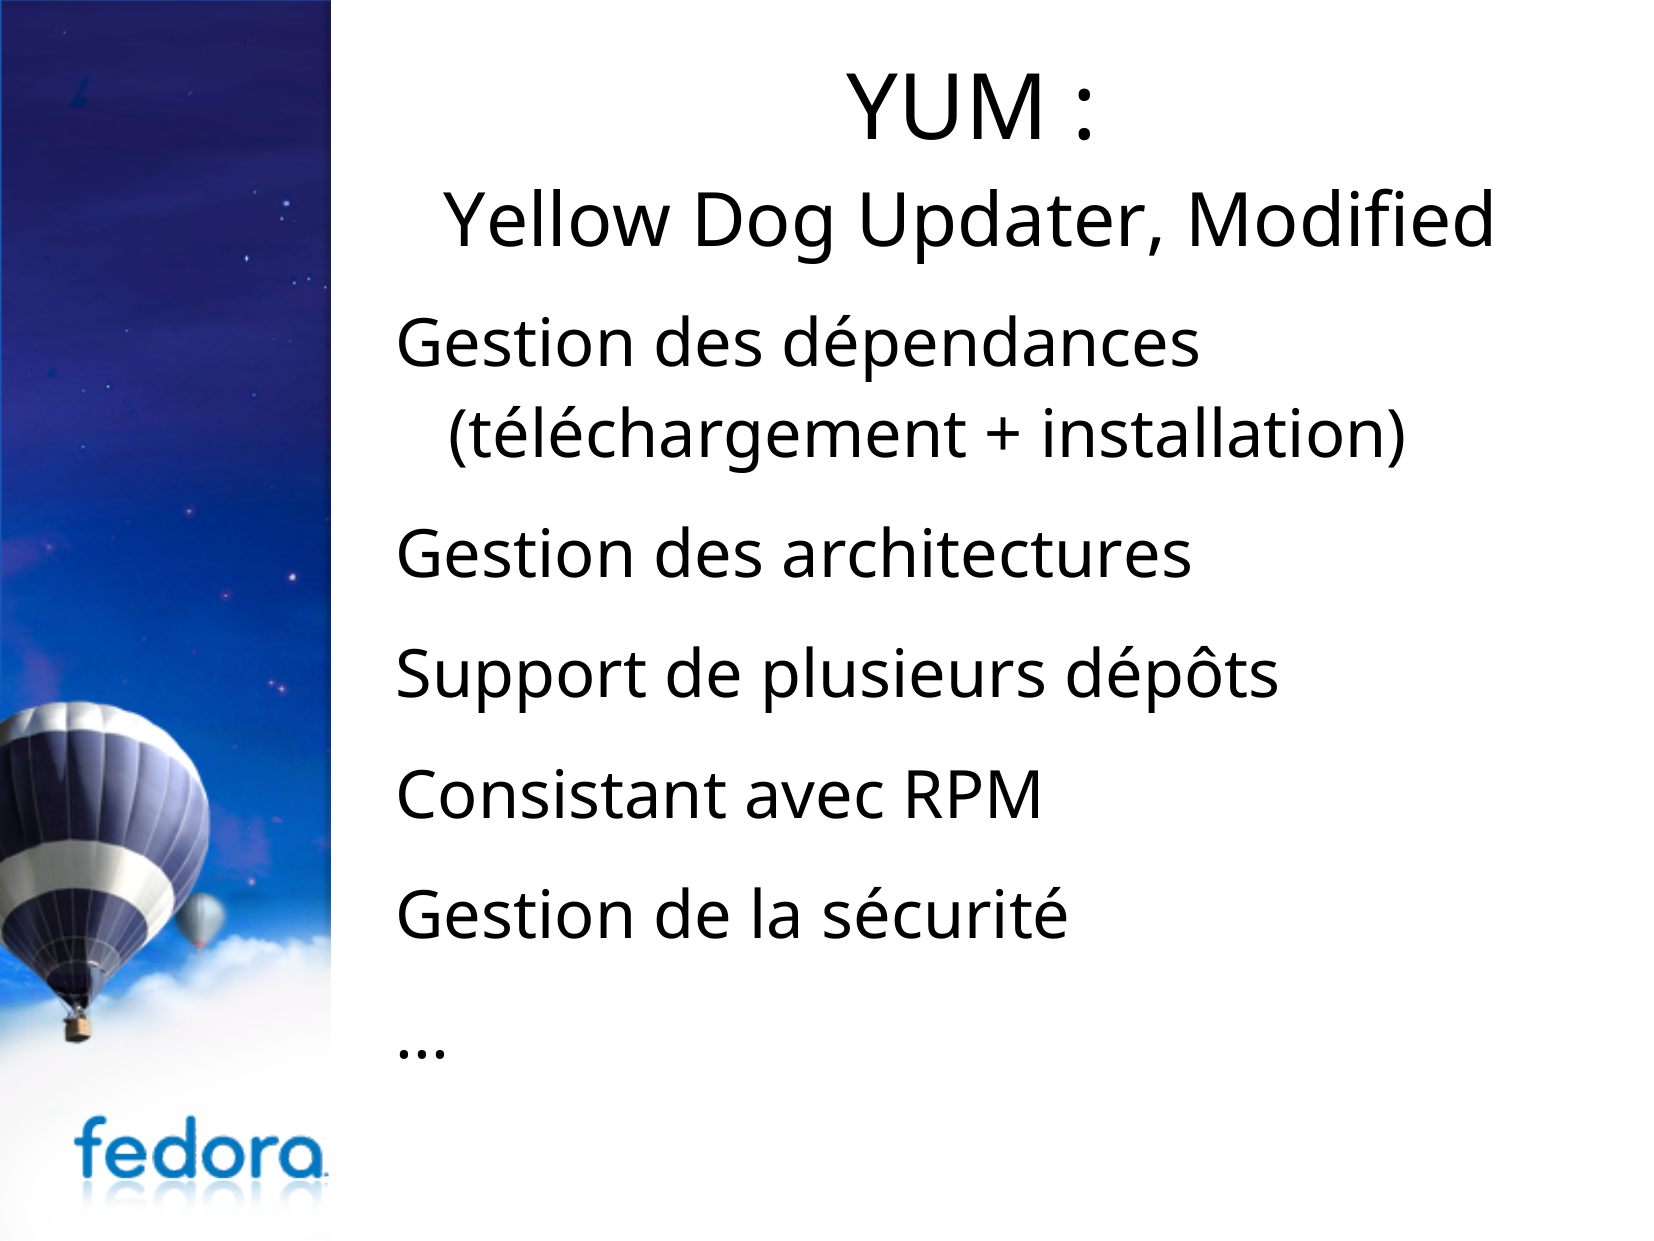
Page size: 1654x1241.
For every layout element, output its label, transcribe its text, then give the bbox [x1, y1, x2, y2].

picture [0, 0, 331, 1241]
list Gestion des dépendances (téléchargement + installation) Gestion des architectures Support de plusieurs dépôts Consistant avec RPM Gestion de la sécurité ... [378, 295, 1565, 1094]
title YUM : Yellow Dog Updater, Modified [378, 59, 1565, 252]
